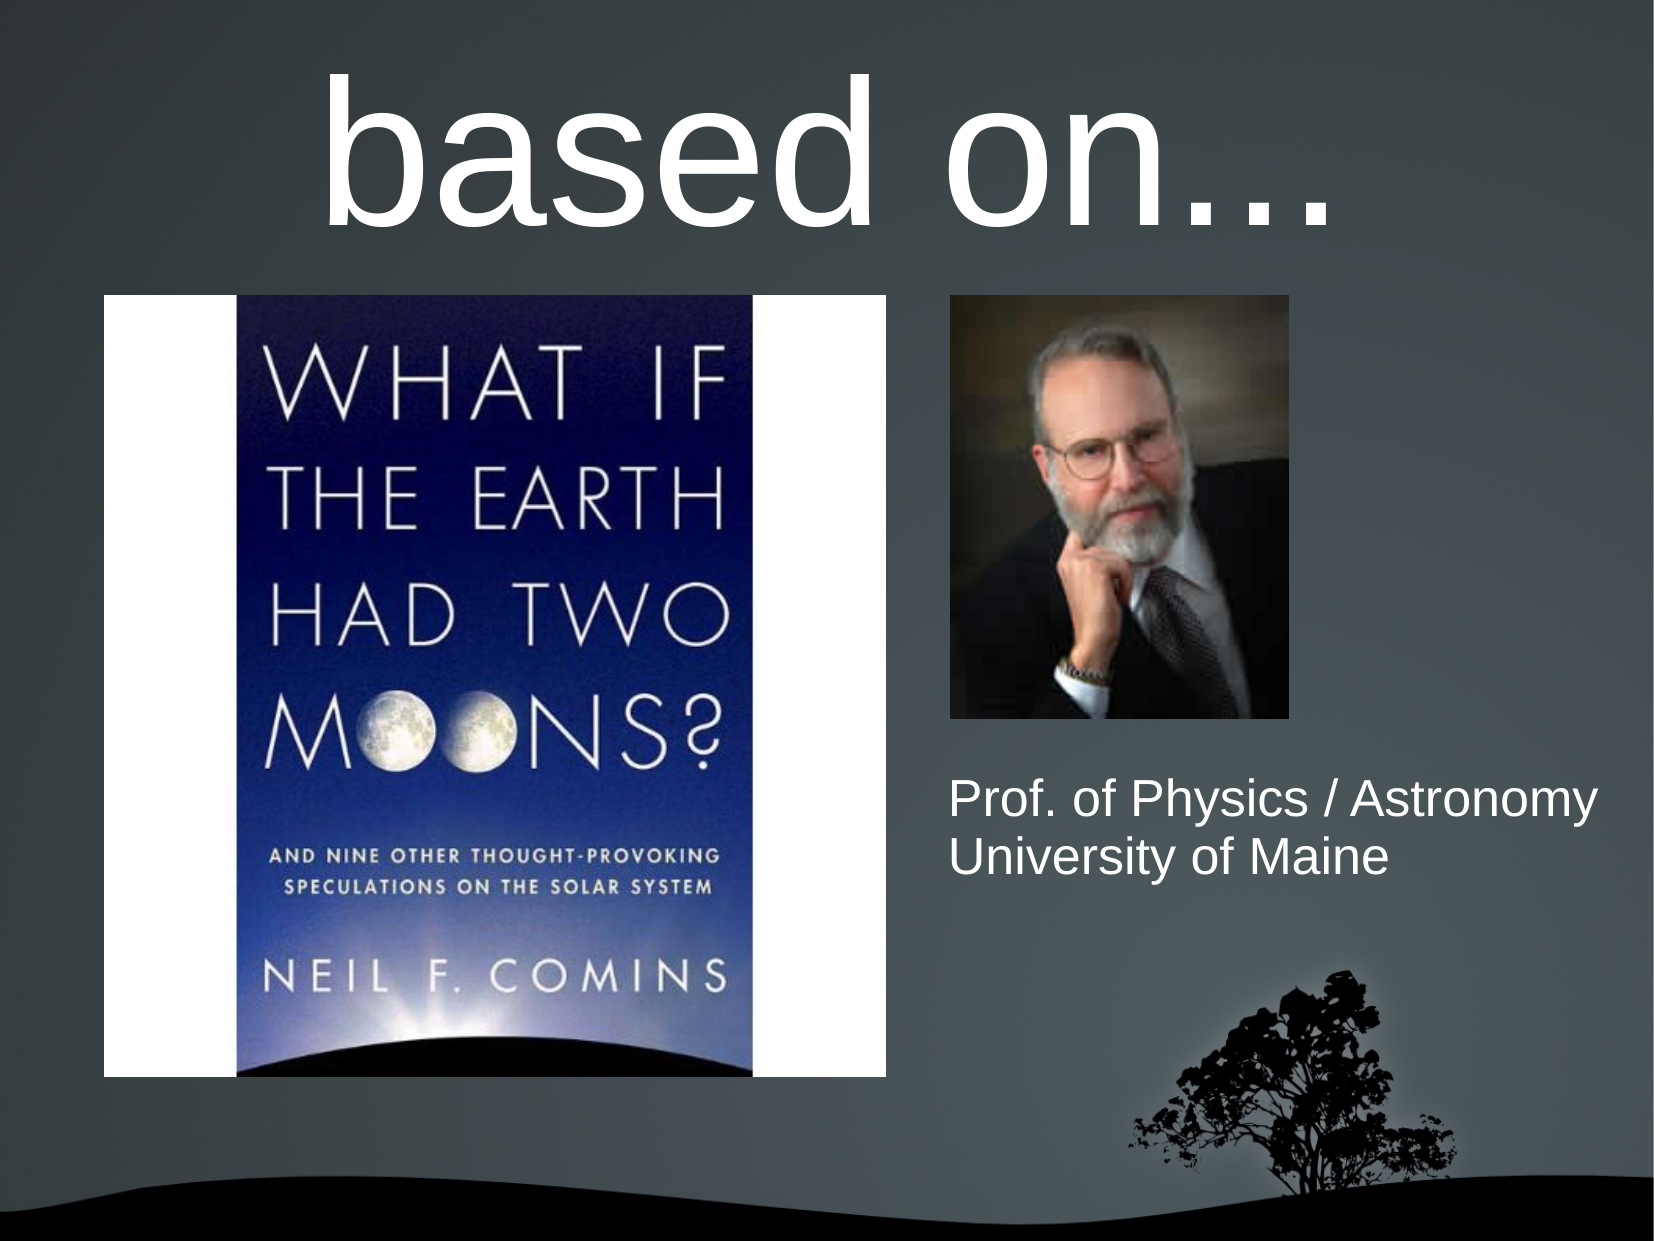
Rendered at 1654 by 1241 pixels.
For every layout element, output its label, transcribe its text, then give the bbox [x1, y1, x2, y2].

text_box based on... [301, 29, 1365, 278]
picture [0, 0, 1654, 1241]
text_box Prof. of Physics / Astronomy University of Maine [933, 761, 1614, 893]
